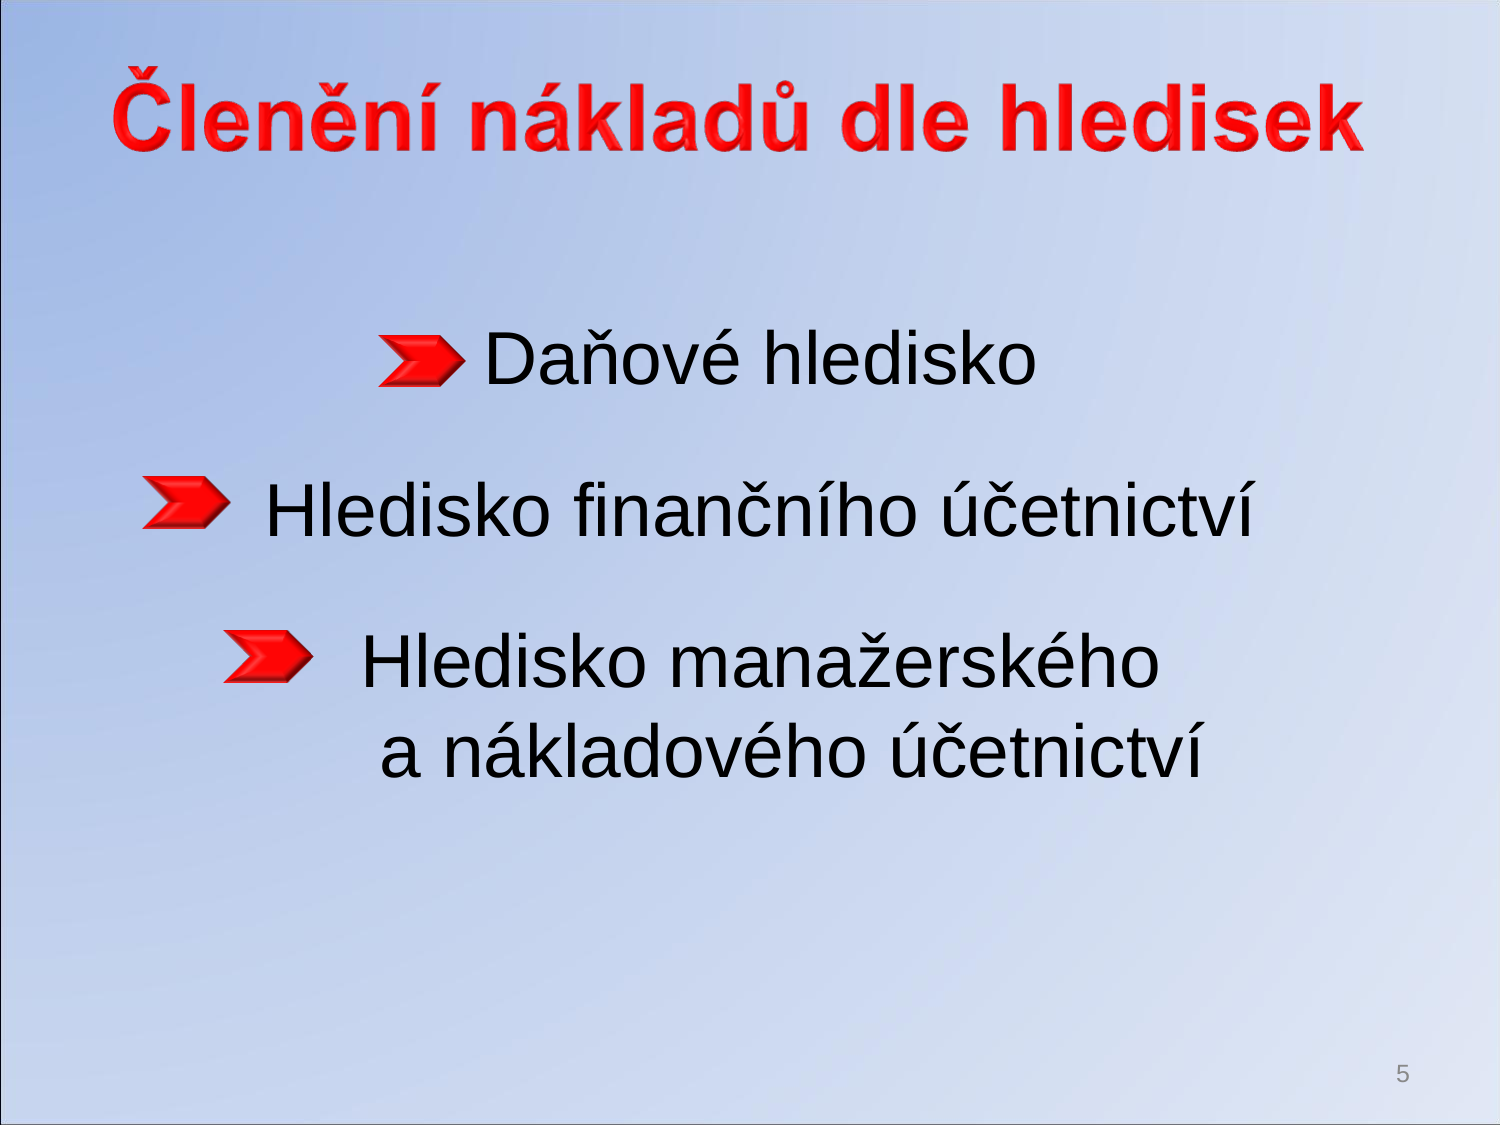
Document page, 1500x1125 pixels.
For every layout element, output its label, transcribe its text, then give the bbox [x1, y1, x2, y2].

list Daňové hledisko Hledisko finančního účetnictví Hledisko manažerského a nákladového účetnictví [76, 302, 1427, 909]
text_box <číslo> [1074, 1042, 1426, 1103]
picture [0, 0, 1500, 1125]
